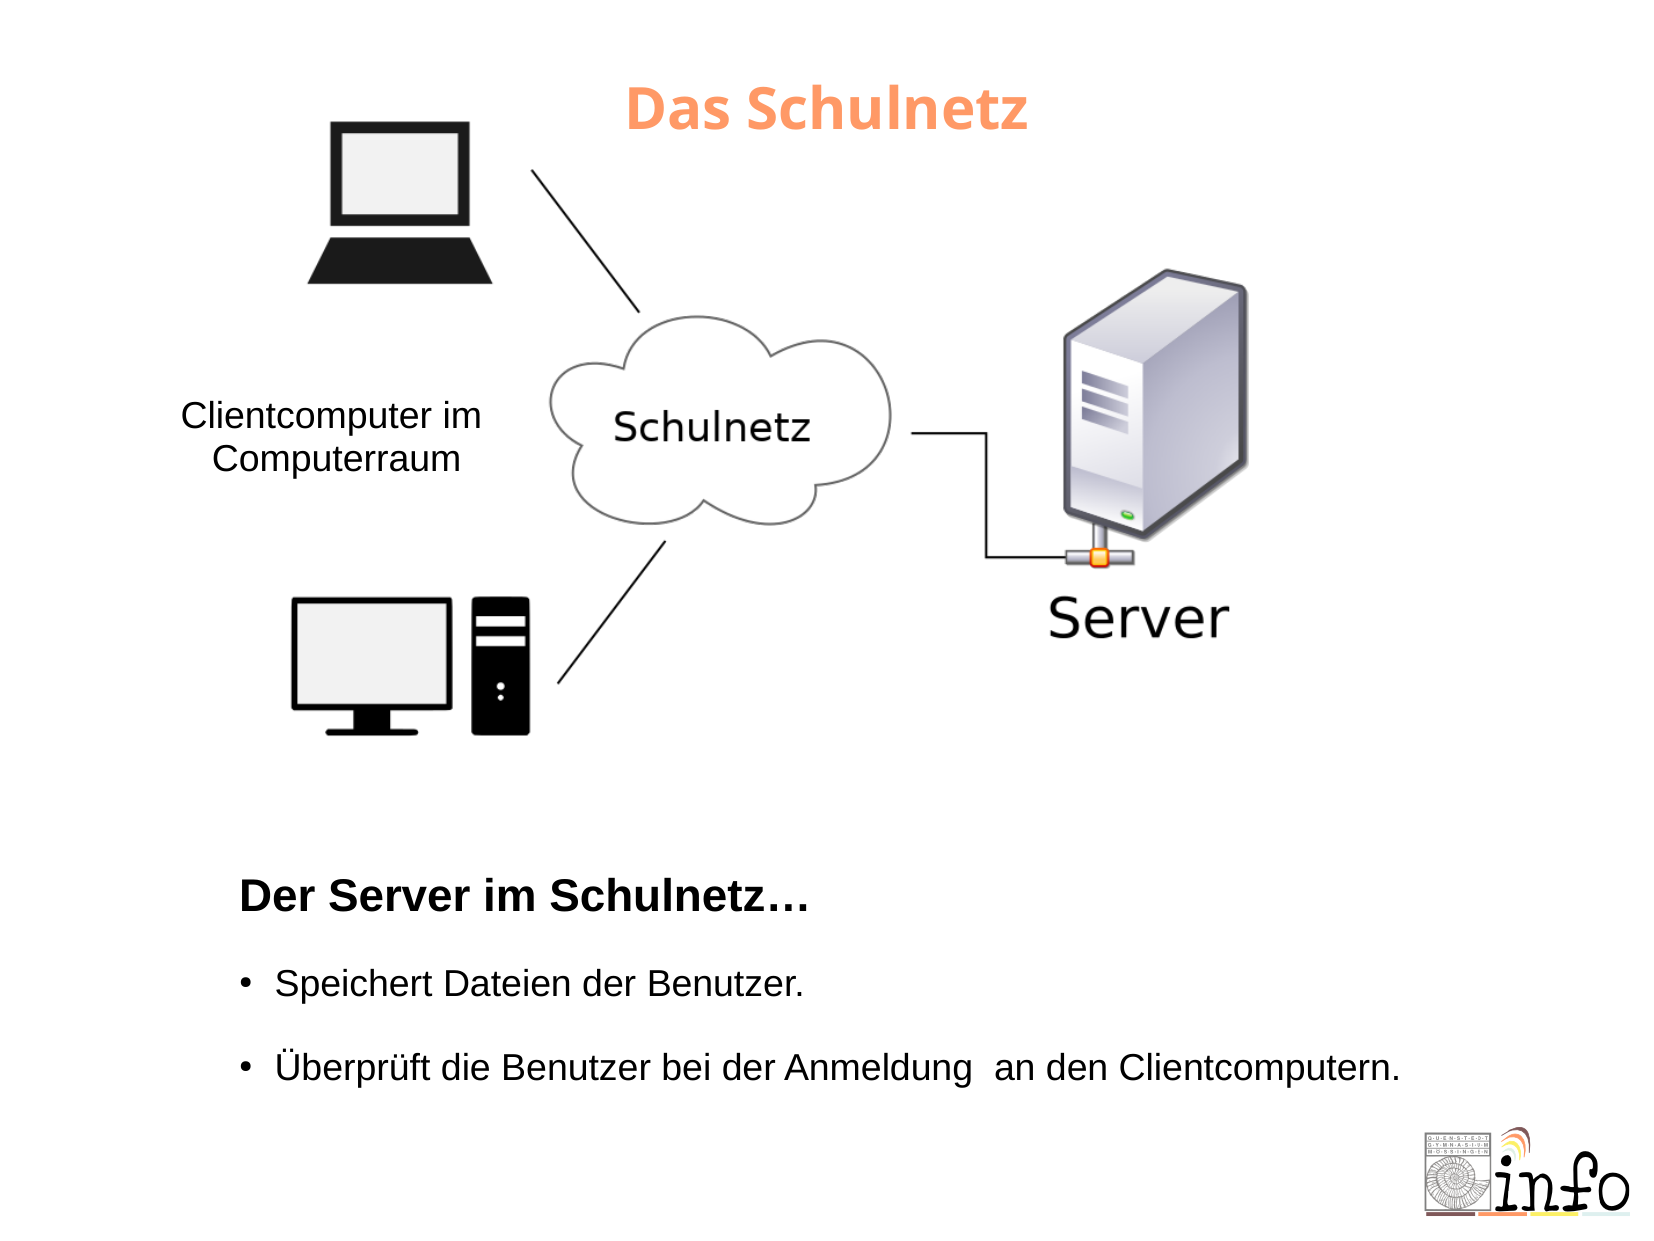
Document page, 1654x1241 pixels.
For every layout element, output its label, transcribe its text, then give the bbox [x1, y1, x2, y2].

picture [1418, 1127, 1630, 1217]
text_box Der Server im Schulnetz… Speichert Dateien der Benutzer. Überprüft die Benutzer bei der Anmeldung an den Clientcomputern. [224, 862, 1417, 1097]
text_box Clientcomputer im Computerraum [141, 295, 532, 579]
picture [141, 73, 1300, 768]
title Das Schulnetz [82, 49, 1571, 166]
